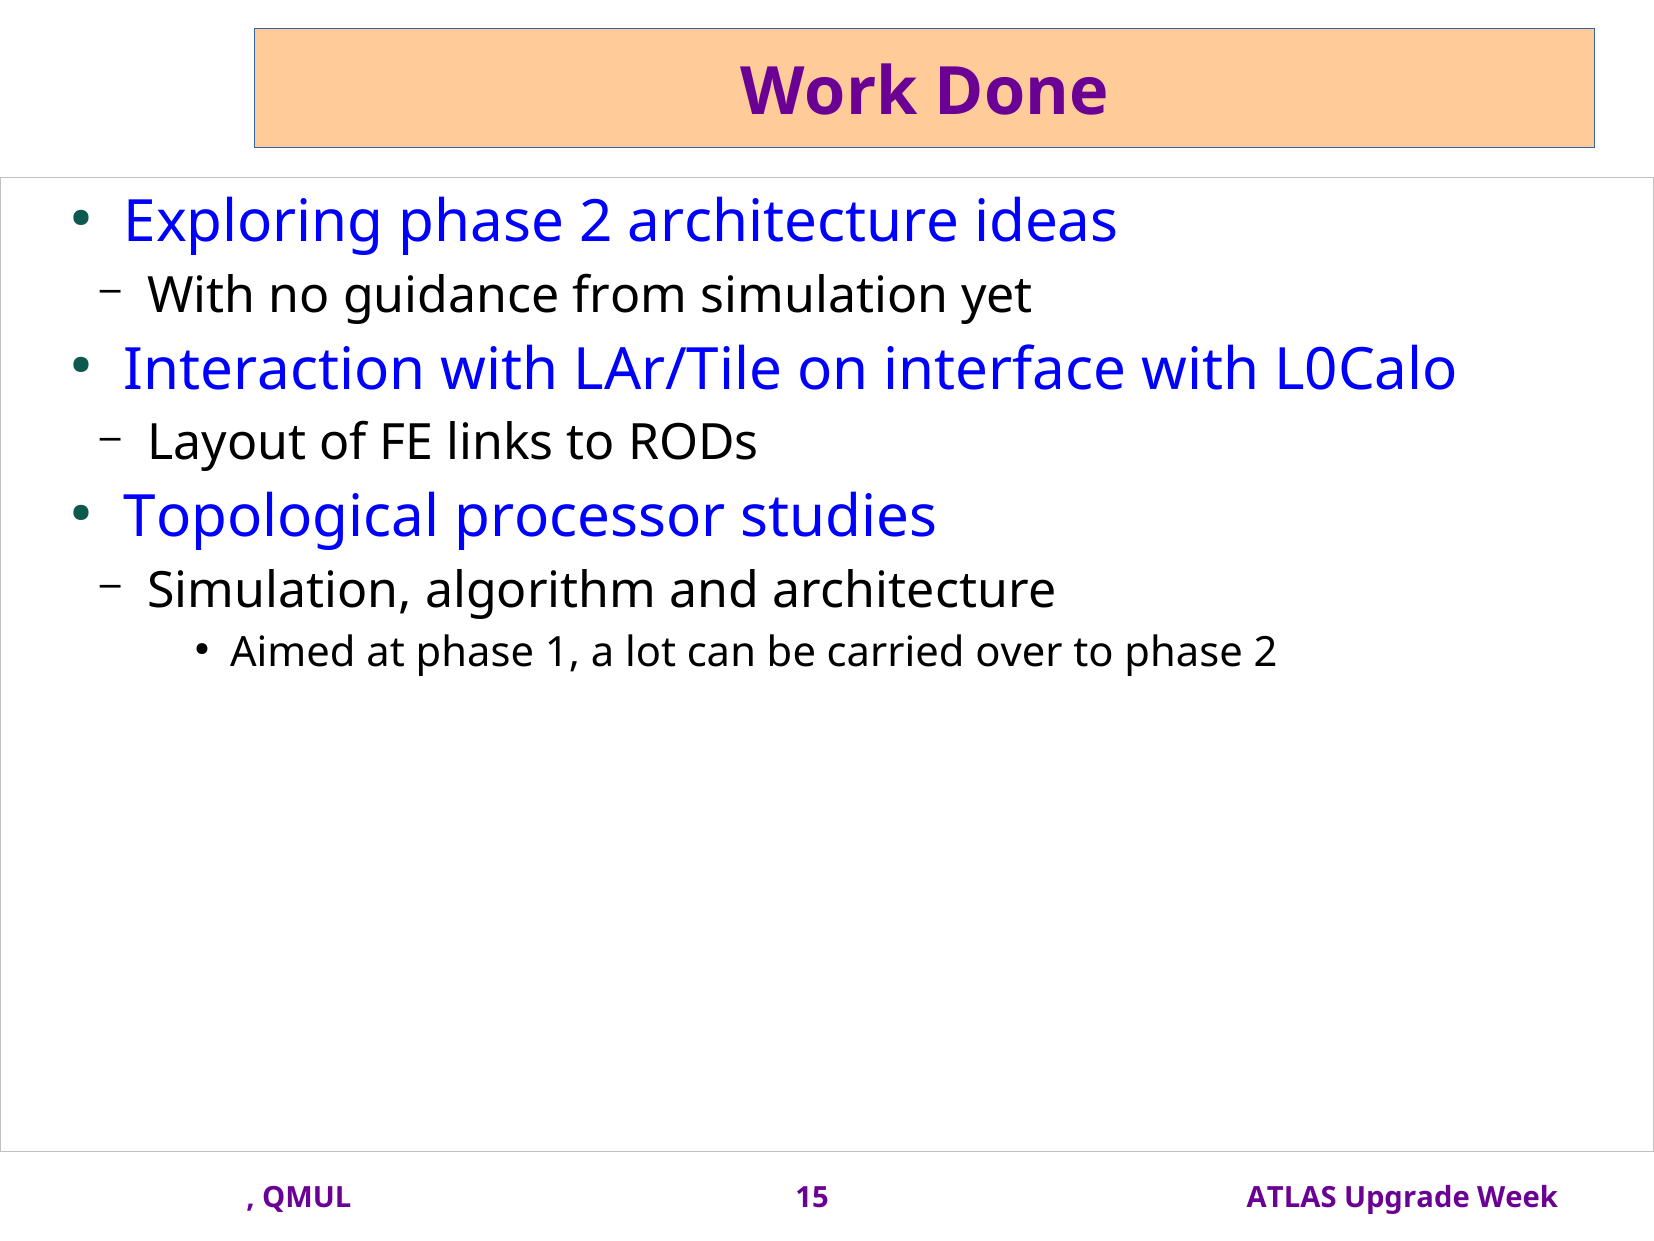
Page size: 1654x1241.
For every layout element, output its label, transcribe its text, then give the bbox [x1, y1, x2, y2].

list Exploring phase 2 architecture ideas With no guidance from simulation yet Interaction with LAr/Tile on interface with L0Calo Layout of FE links to RODs Topological processor studies Simulation, algorithm and architecture Aimed at phase 1, a lot can be carried over to phase 2 [52, 179, 1635, 1138]
title Work Done [254, 28, 1595, 148]
